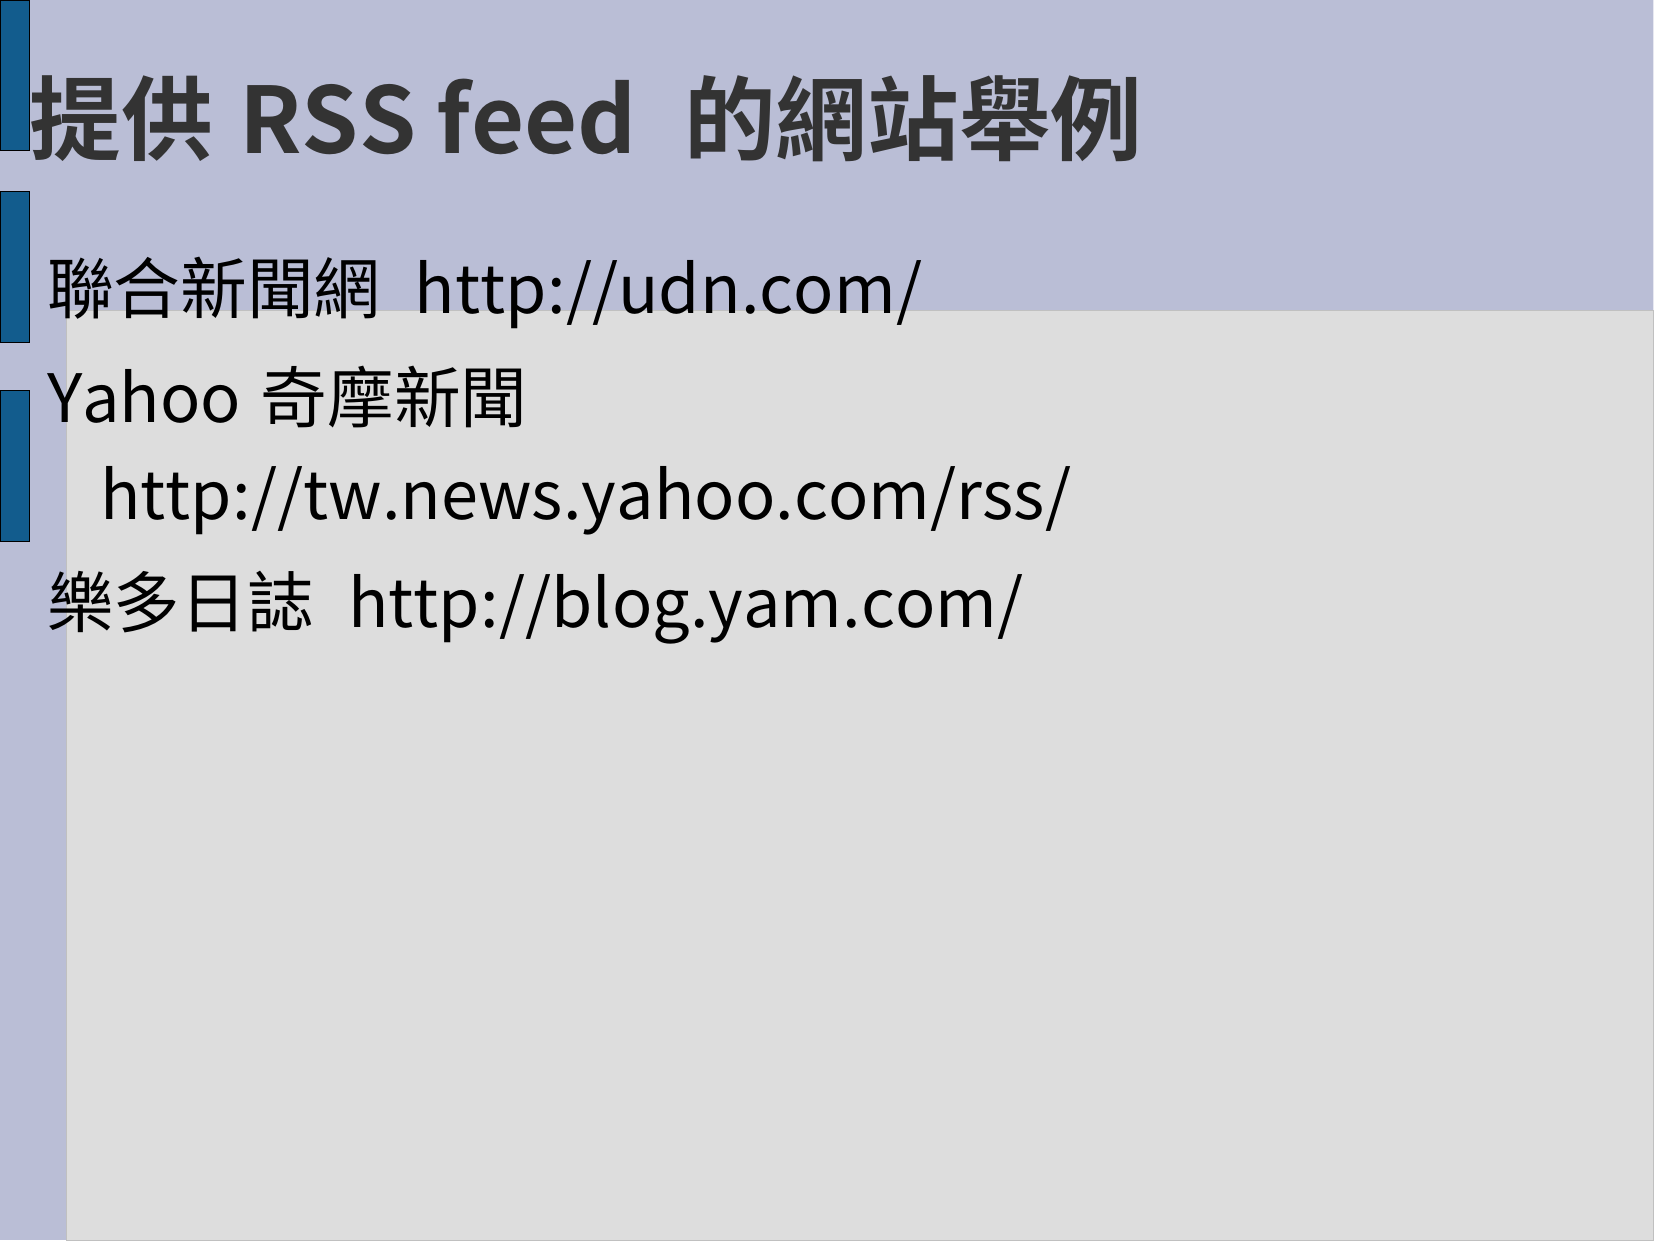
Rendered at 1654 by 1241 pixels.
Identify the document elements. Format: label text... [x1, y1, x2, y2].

list 聯合新聞網 http://udn.com/ Yahoo奇摩新聞 http://tw.news.yahoo.com/rss/ 樂多日誌 http://blog.yam.com/ [29, 236, 1506, 1152]
title 提供RSS feed 的網站舉例 [29, 49, 1506, 178]
